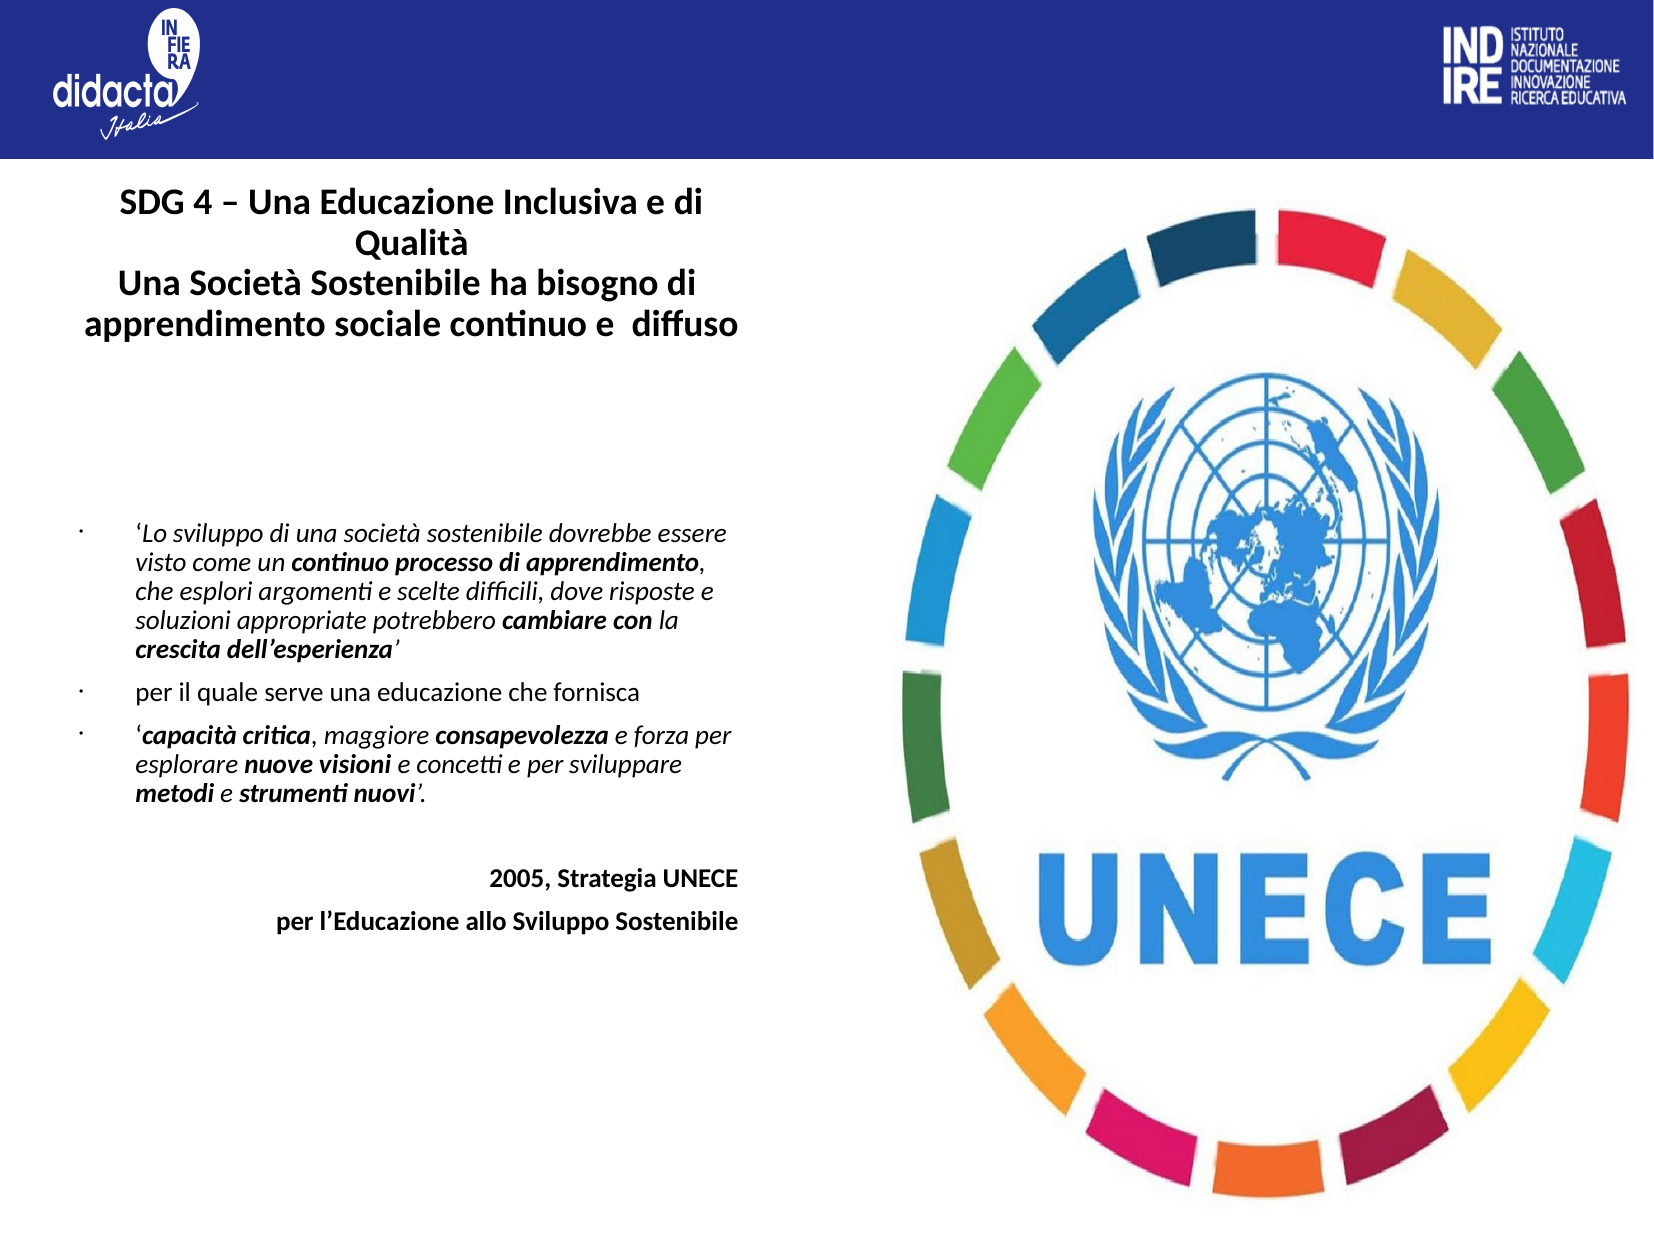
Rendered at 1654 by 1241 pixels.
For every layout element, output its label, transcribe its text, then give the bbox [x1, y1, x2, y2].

picture [893, 200, 1635, 1209]
picture [0, 0, 1654, 159]
list ‘Lo sviluppo di una società sostenibile dovrebbe essere visto come un continuo processo di apprendimento, che esplori argomenti e scelte difficili, dove risposte e soluzioni appropriate potrebbero cambiare con la crescita dell’esperienza’ per il quale serve una educazione che fornisca ‘capacità critica, maggiore consapevolezza e forza per esplorare nuove visioni e concetti e per sviluppare metodi e strumenti nuovi’. 2005, Strategia UNECE per l’Educazione allo Sviluppo Sostenibile [64, 503, 760, 1241]
title SDG 4 – Una Educazione Inclusiva e di Qualità Una Società Sostenibile ha bisogno di apprendimento sociale continuo e diffuso [64, 167, 760, 498]
